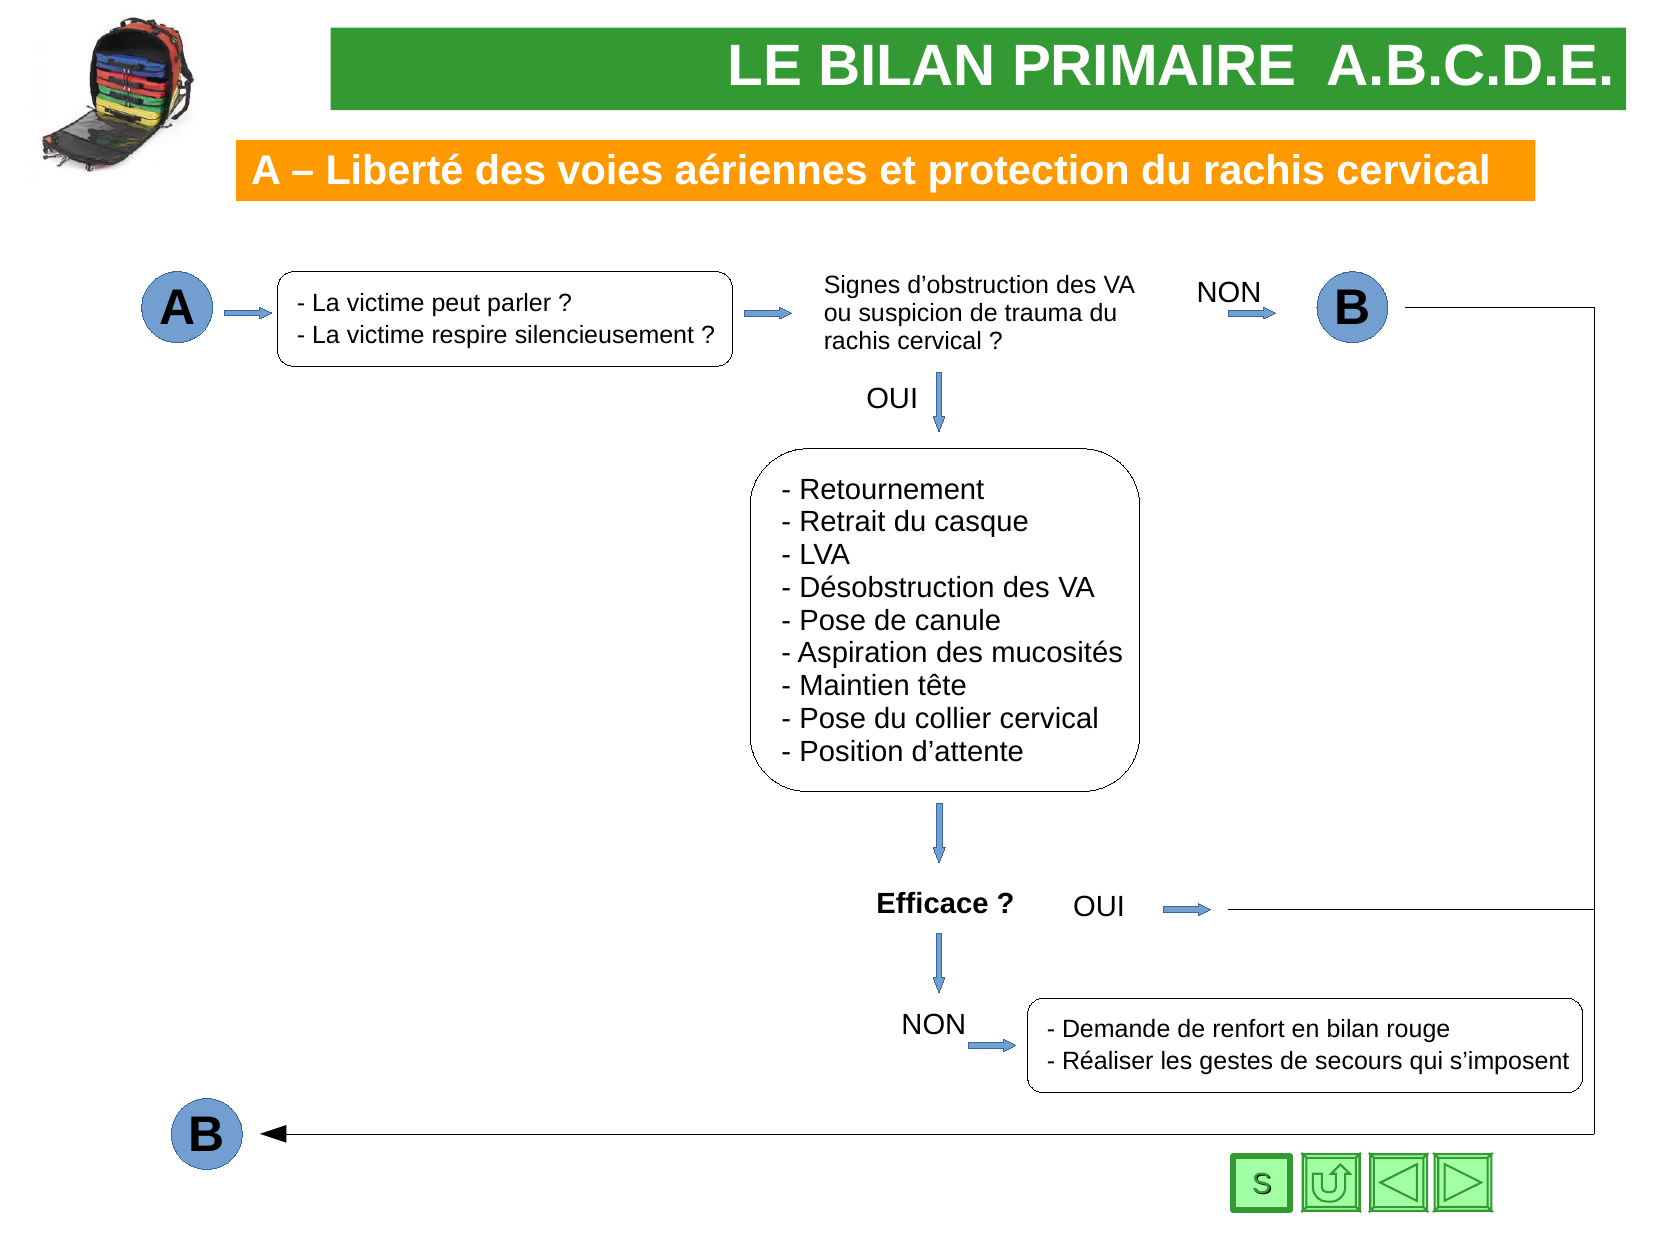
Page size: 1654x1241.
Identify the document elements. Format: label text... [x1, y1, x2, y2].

text_box Signes d’obstruction des VA ou suspicion de trauma du rachis cervical ? [809, 248, 1140, 378]
text_box Efficace ? [879, 868, 1022, 934]
text_box [933, 934, 945, 992]
text_box OUI [856, 366, 939, 426]
text_box - Retournement - Retrait du casque - LVA - Désobstruction des VA - Pose de canule - Aspiration des mucosités - Maintien tête - Pose du collier cervical - Position d’attente [750, 448, 1140, 792]
text_box OUI [1062, 874, 1146, 934]
text_box NON [1192, 259, 1276, 319]
text_box - Demande de renfort en bilan rouge - Réaliser les gestes de secours qui s’imposent [1027, 998, 1583, 1093]
text_box [1163, 903, 1211, 916]
text_box B [1316, 271, 1388, 343]
text_box NON [897, 992, 981, 1052]
text_box [744, 307, 792, 319]
text_box B [171, 1098, 243, 1170]
text_box [224, 307, 272, 319]
text_box [968, 1039, 1016, 1052]
text_box [936, 378, 945, 432]
text_box LE BILAN PRIMAIRE A.B.C.D.E. [330, 25, 1630, 107]
text_box - La victime peut parler ? - La victime respire silencieusement ? [277, 271, 733, 367]
text_box A [141, 271, 213, 343]
text_box A – Liberté des voies aériennes et protection du rachis cervical [236, 139, 1536, 202]
text_box [933, 803, 946, 863]
picture [29, 5, 201, 183]
